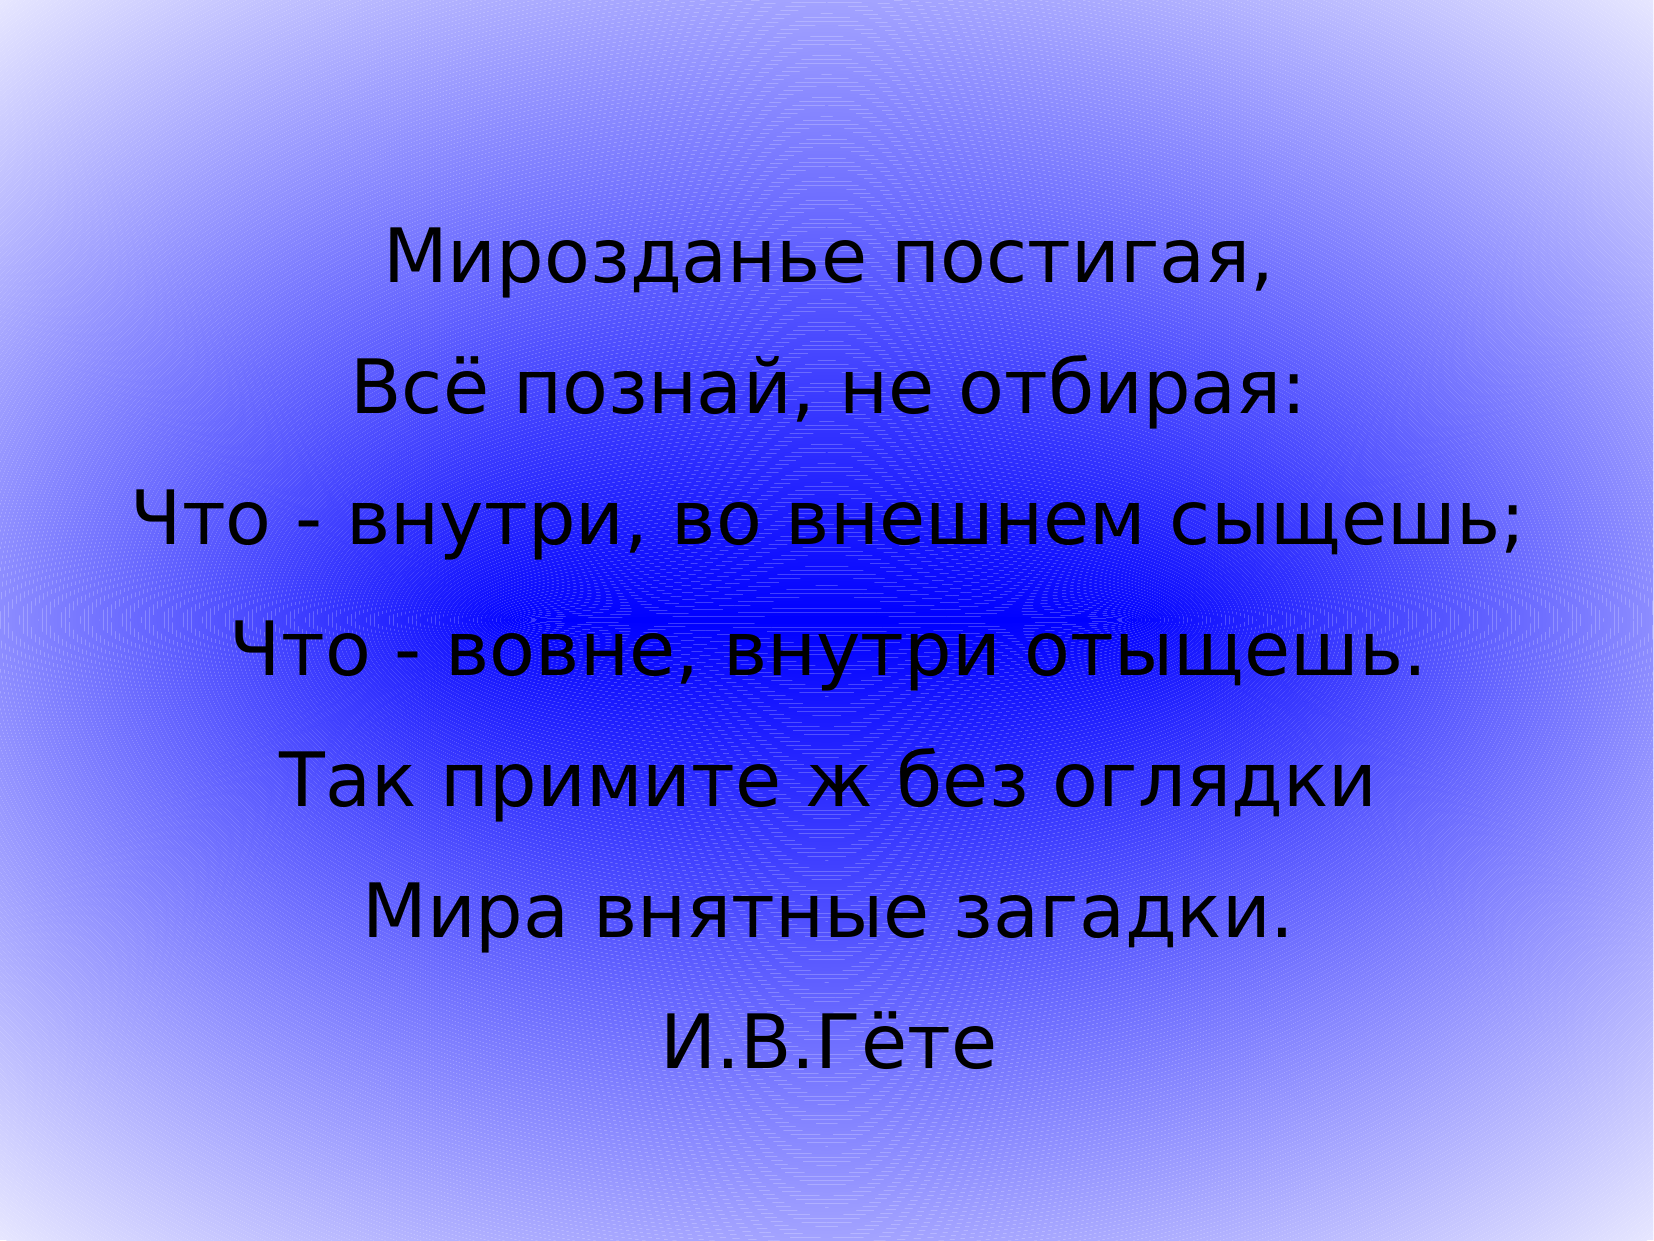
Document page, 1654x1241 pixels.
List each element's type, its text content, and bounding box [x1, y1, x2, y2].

text_box Мирозданье постигая, Всё познай, не отбирая: Что - внутри, во внешнем сыщешь; Что - вовне, внутри отыщешь. Так примите ж без оглядки Мира внятные загадки. И.В.Гёте [93, 162, 1565, 1078]
